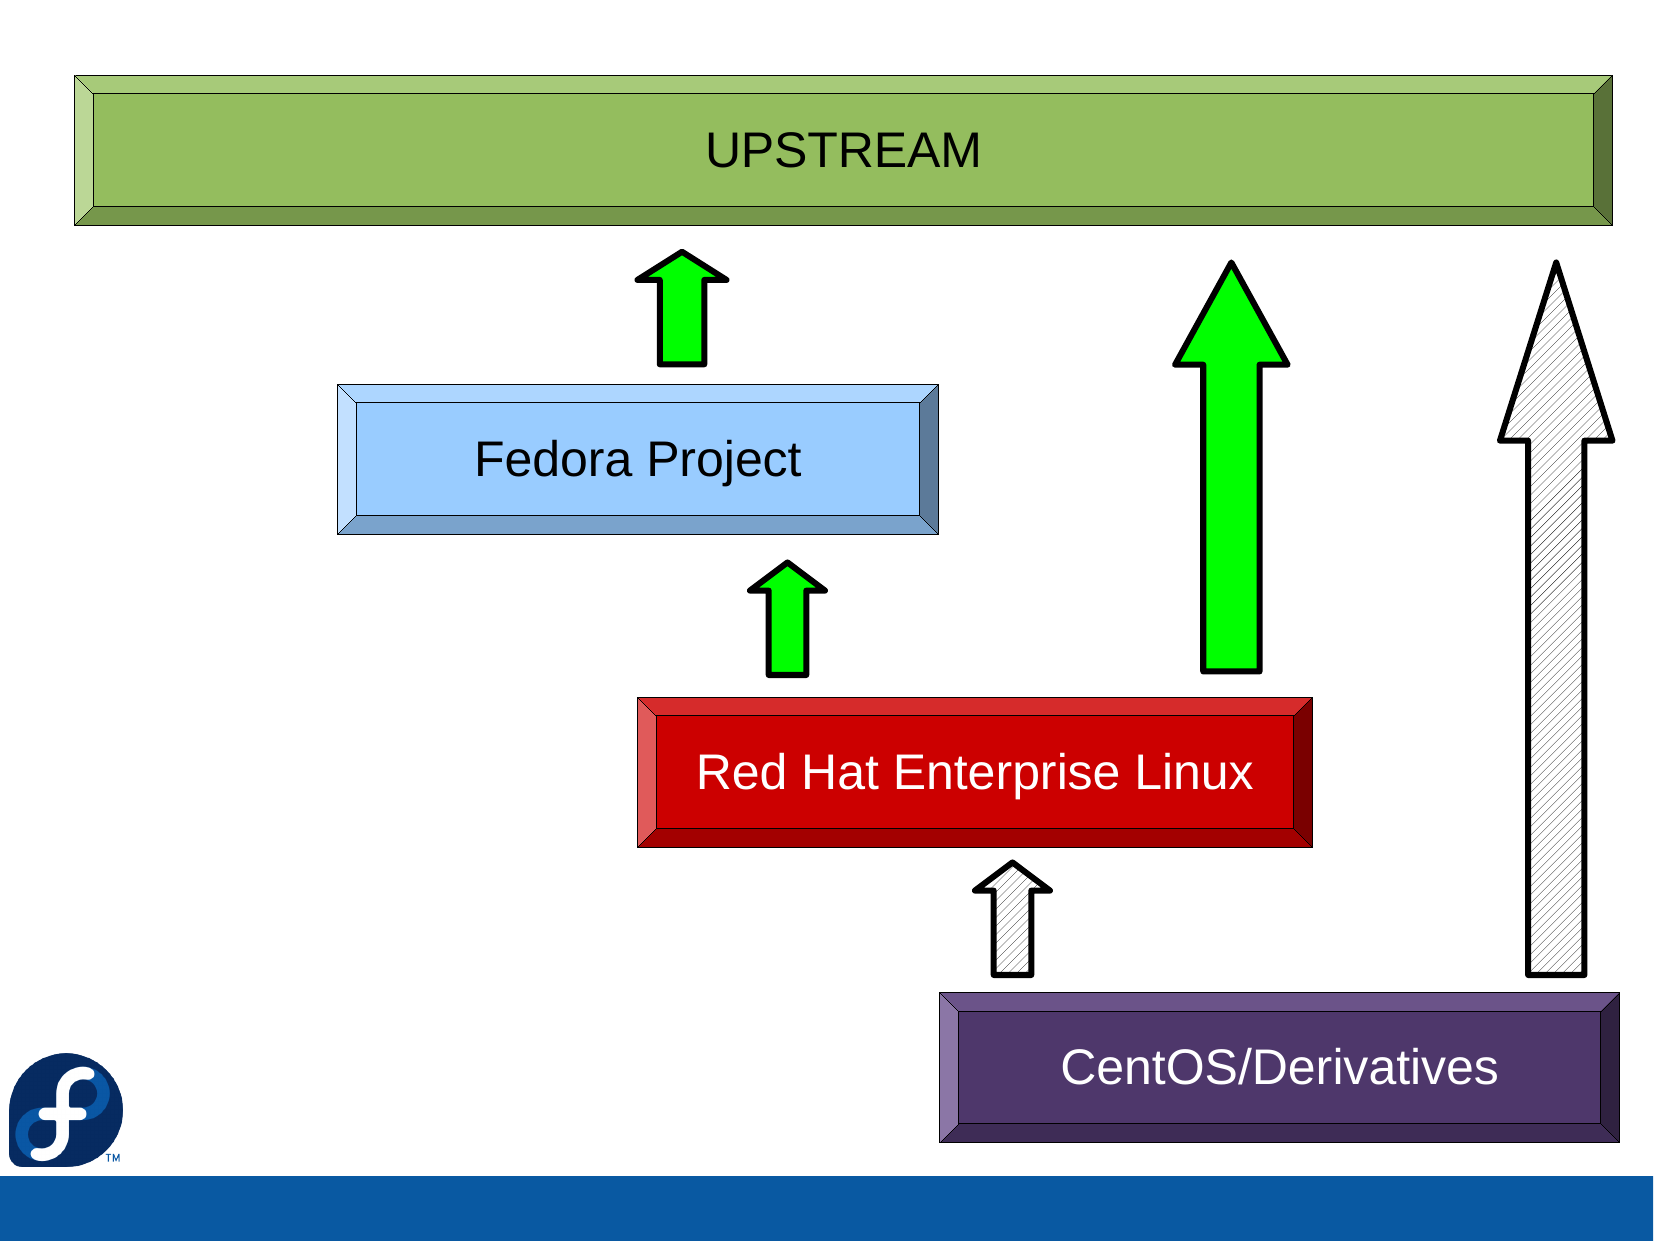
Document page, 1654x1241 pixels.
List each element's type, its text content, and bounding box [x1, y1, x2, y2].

text_box CentOS/Derivatives [959, 1012, 1600, 1123]
text_box Red Hat Enterprise Linux [657, 716, 1293, 828]
text_box Fedora Project [357, 403, 919, 515]
text_box [974, 862, 1051, 976]
text_box [749, 562, 826, 676]
text_box [1499, 262, 1613, 976]
picture [9, 1053, 123, 1167]
picture [0, 1176, 1654, 1241]
text_box UPSTREAM [94, 94, 1593, 206]
text_box [637, 251, 727, 365]
text_box [1175, 262, 1288, 672]
